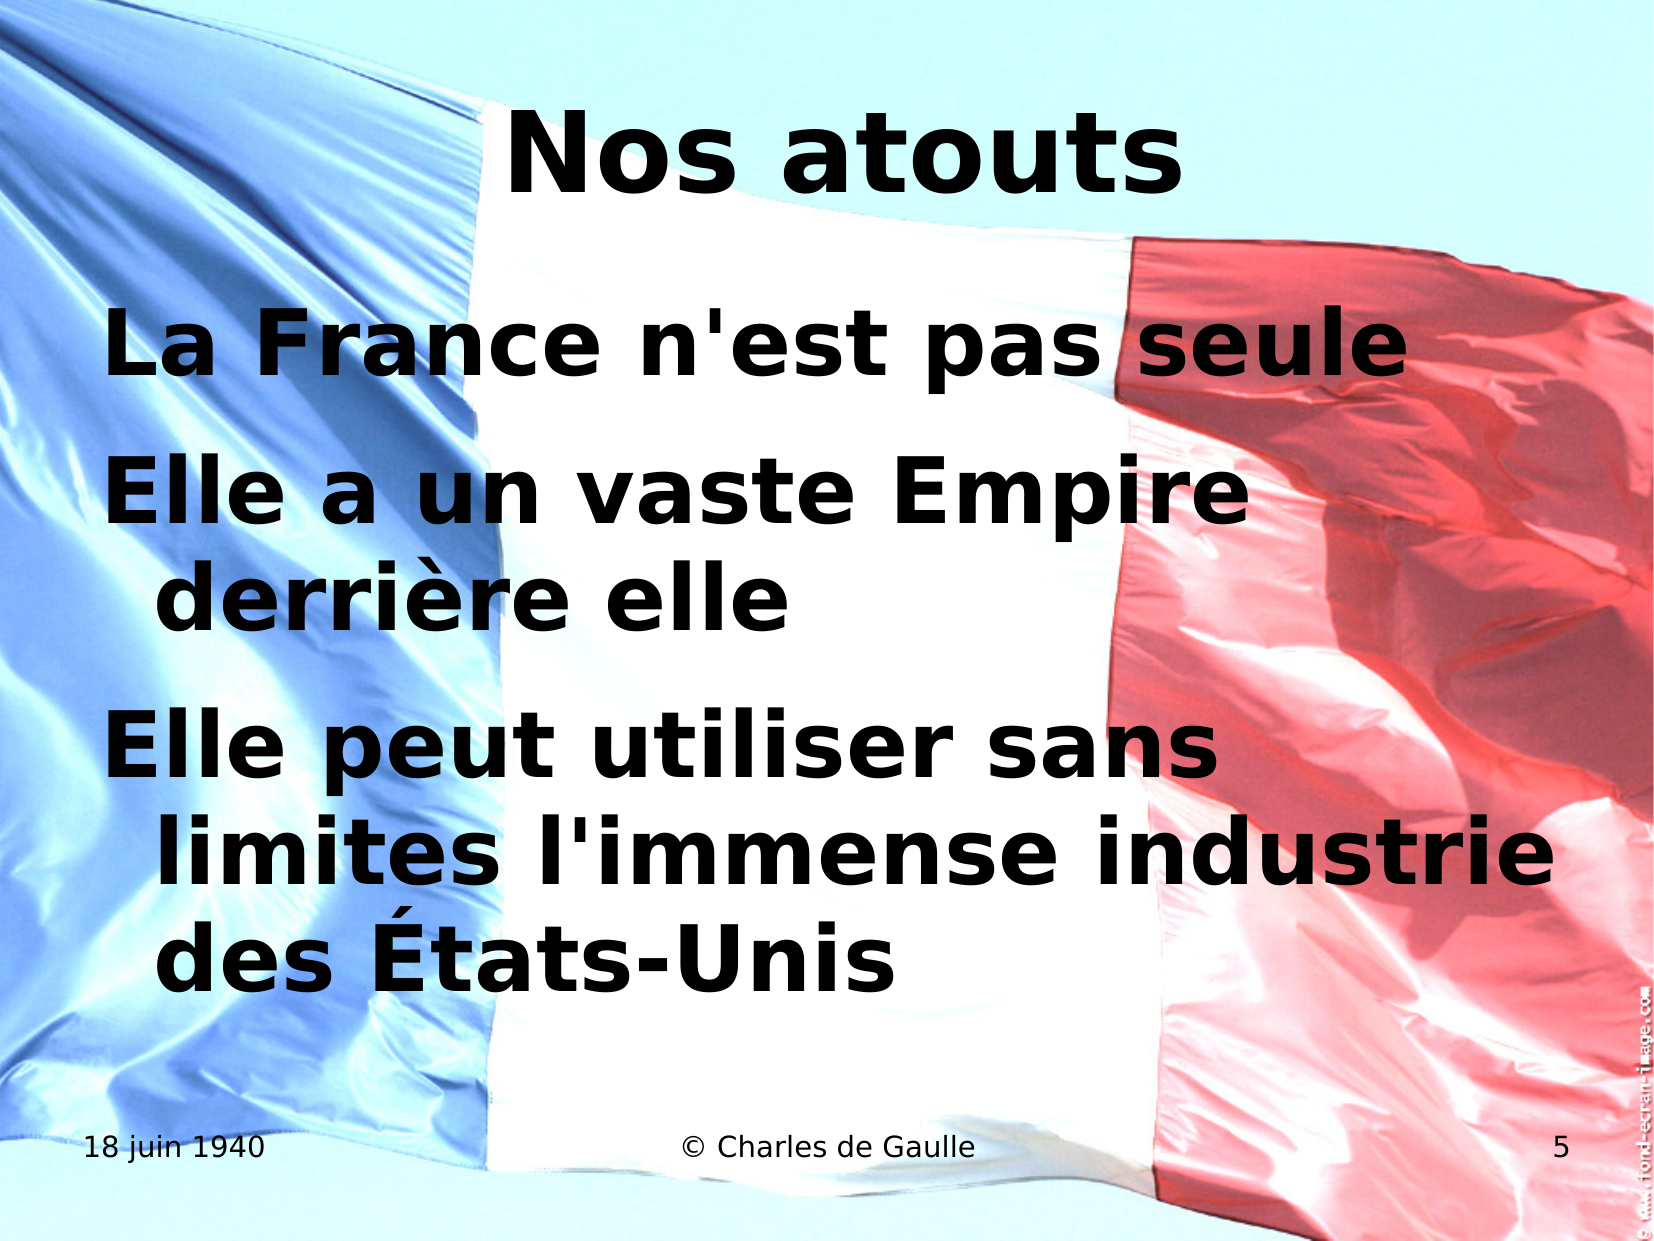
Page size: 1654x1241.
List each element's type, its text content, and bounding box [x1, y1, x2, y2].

list La France n'est pas seule Elle a un vaste Empire derrière elle Elle peut utiliser sans limites l'immense industrie des États-Unis [82, 290, 1571, 1109]
title Nos atouts [82, 49, 1571, 257]
picture [0, 0, 1654, 1241]
